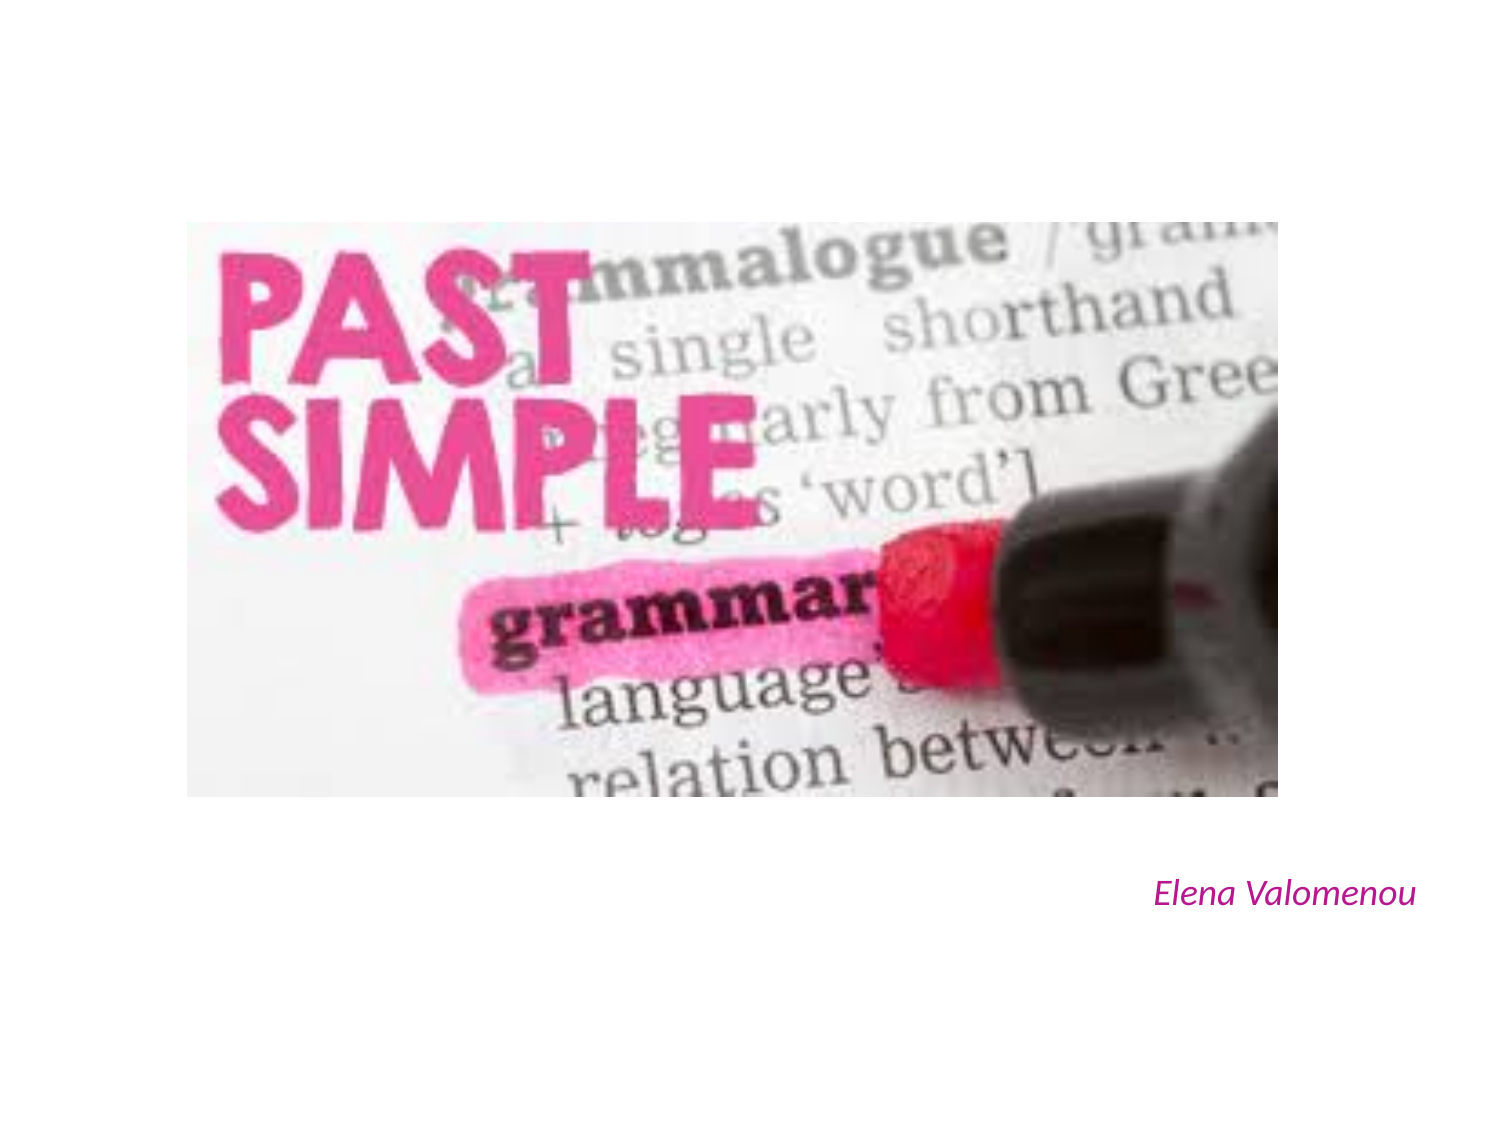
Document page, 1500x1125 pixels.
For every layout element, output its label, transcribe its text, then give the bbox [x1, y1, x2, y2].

picture [187, 222, 1278, 797]
title Elena Valomenou [82, 796, 1432, 985]
